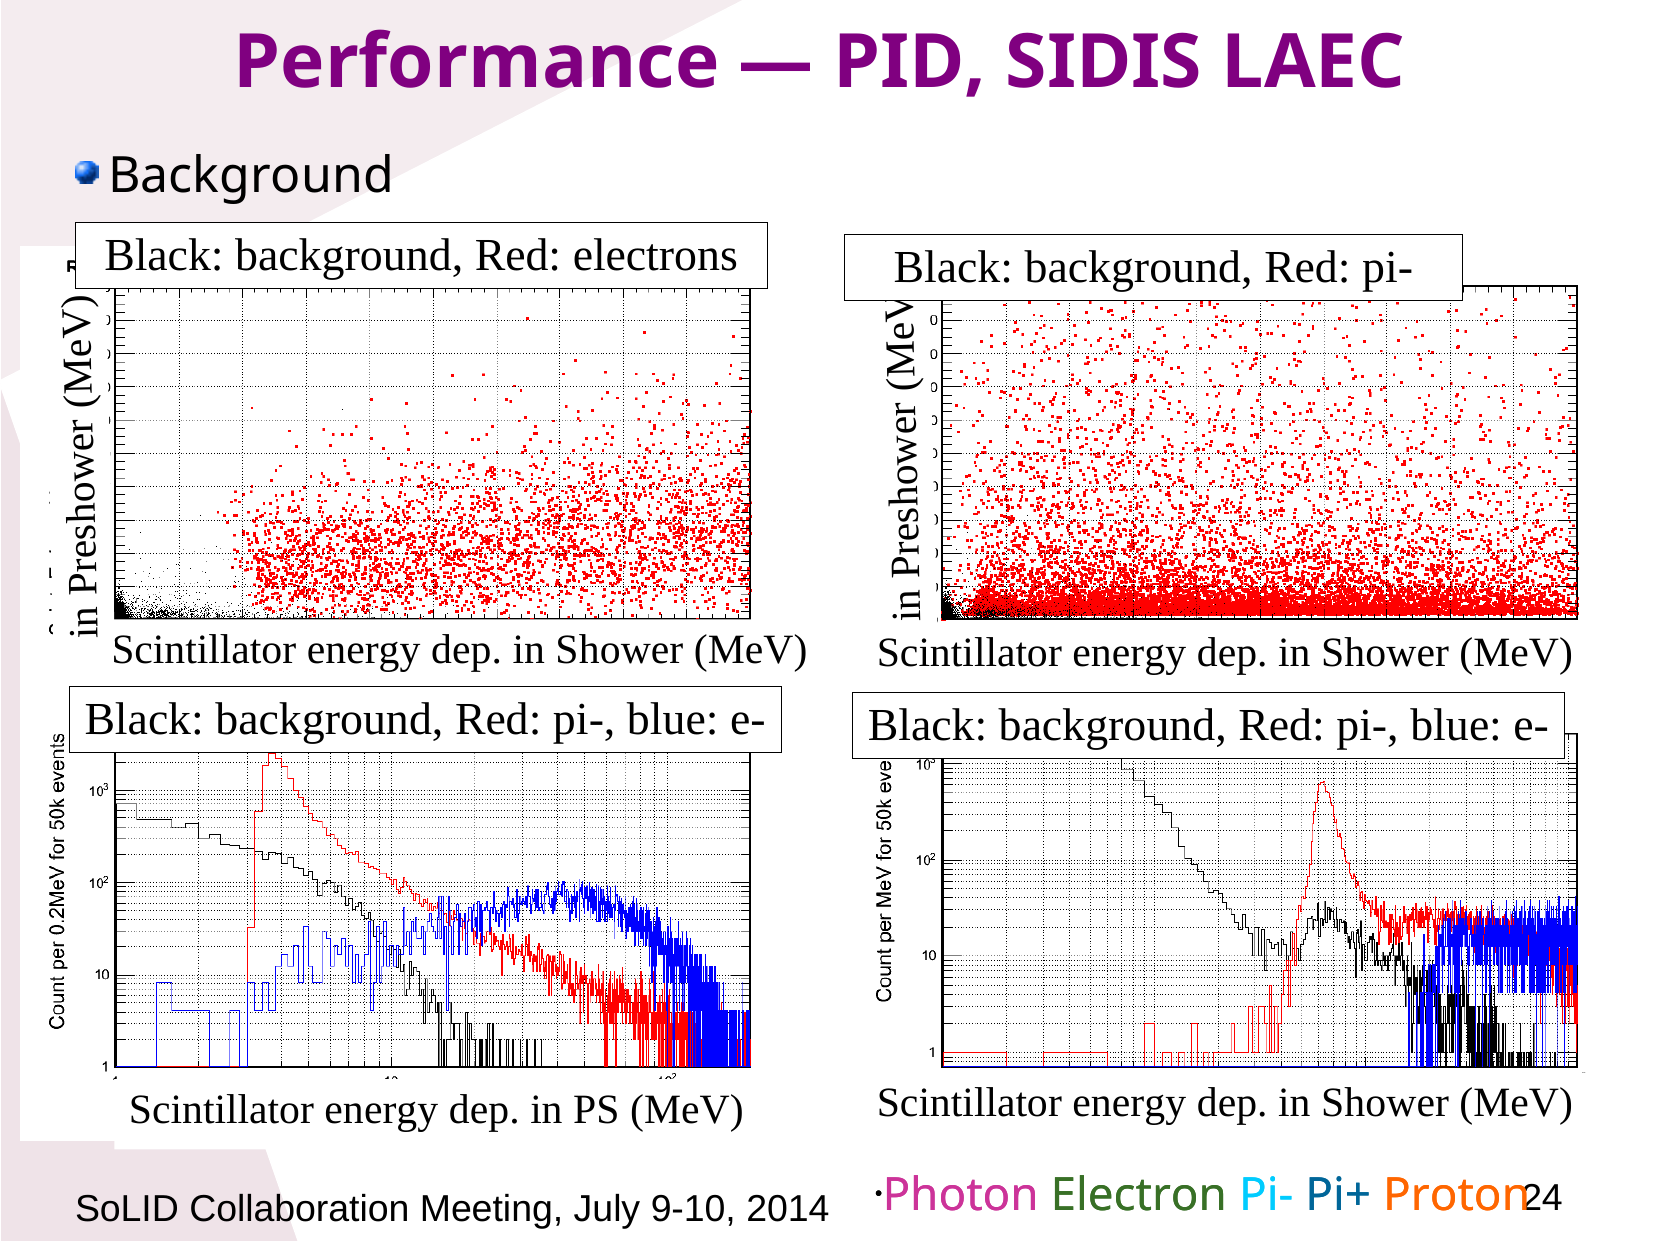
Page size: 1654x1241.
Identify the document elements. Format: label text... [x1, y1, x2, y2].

picture [20, 246, 1653, 1142]
text_box Scintillator energy dep. in Shower (MeV) [862, 1072, 1613, 1143]
text_box in Preshower (MeV) [867, 301, 938, 638]
text_box in Preshower (MeV) [43, 271, 116, 655]
title Performance ― PID, SIDIS LAEC [68, 13, 1571, 152]
text_box Scintillator energy dep. in Shower (MeV) [96, 619, 847, 690]
text_box Black: background, Red: electrons [75, 222, 768, 289]
text_box Photon Electron Pi- Pi+ Proton [860, 1162, 1627, 1229]
text_box Background [61, 135, 1270, 301]
text_box Black: background, Red: pi-, blue: e- [852, 692, 1565, 759]
text_box Black: background, Red: pi- [844, 234, 1463, 301]
text_box Scintillator energy dep. in Shower (MeV) [862, 622, 1613, 693]
text_box Black: background, Red: pi-, blue: e- [69, 686, 782, 753]
text_box Scintillator energy dep. in PS (MeV) [114, 1079, 784, 1150]
